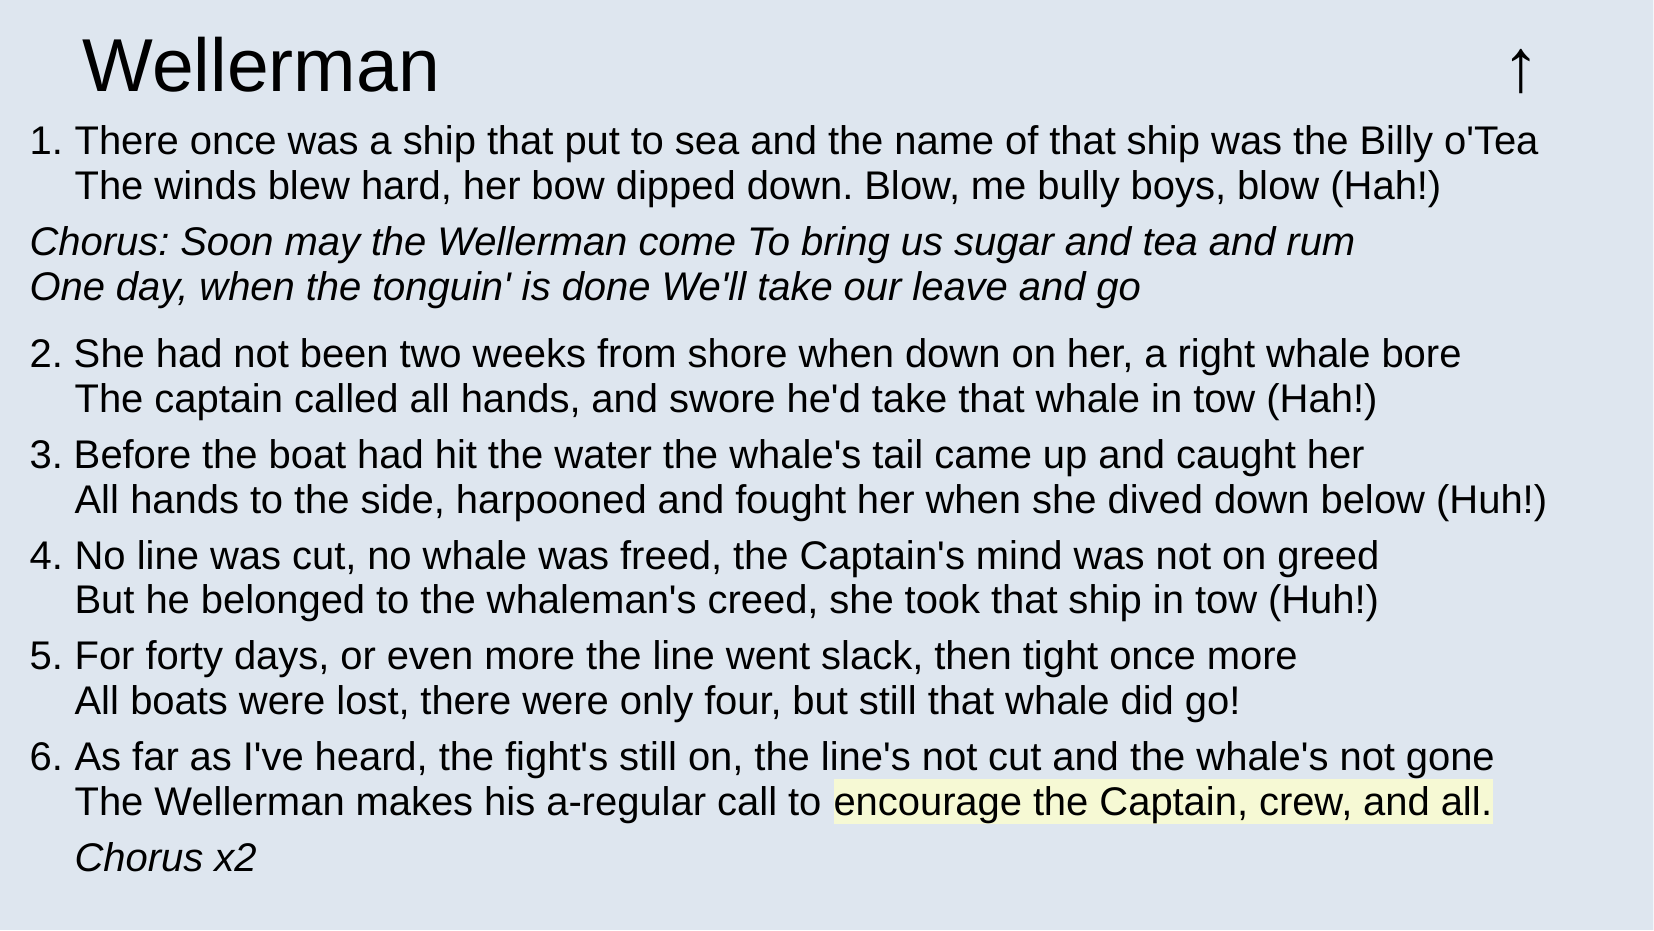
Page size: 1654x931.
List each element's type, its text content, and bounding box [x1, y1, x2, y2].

subtitle 1. There once was a ship that put to sea and the name of that ship was the Billy o'Tea The winds blew hard, her bow dipped down. Blow, me bully boys, blow (Hah!) Chorus: Soon may the Wellerman come To bring us sugar and tea and rum One day, when the tonguin' is done We'll take our leave and go 2. She had not been two weeks from shore when down on her, a right whale bore The captain called all hands, and swore he'd take that whale in tow (Hah!) 3. Before the boat had hit the water the whale's tail came up and caught her All hands to the side, harpooned and fought her when she dived down below (Huh!) 4. No line was cut, no whale was freed, the Captain's mind was not on greed But he belonged to the whaleman's creed, she took that ship in tow (Huh!) 5. For forty days, or even more the line went slack, then tight once more All boats were lost, there were only four, but still that whale did go! 6. As far as I've heard, the fight's still on, the line's not cut and the whale's not gone The Wellerman makes his a-regular call to encourage the Captain, crew, and all. Chorus x2 [29, 118, 1625, 886]
title Wellerman ↑ [82, 23, 1571, 108]
